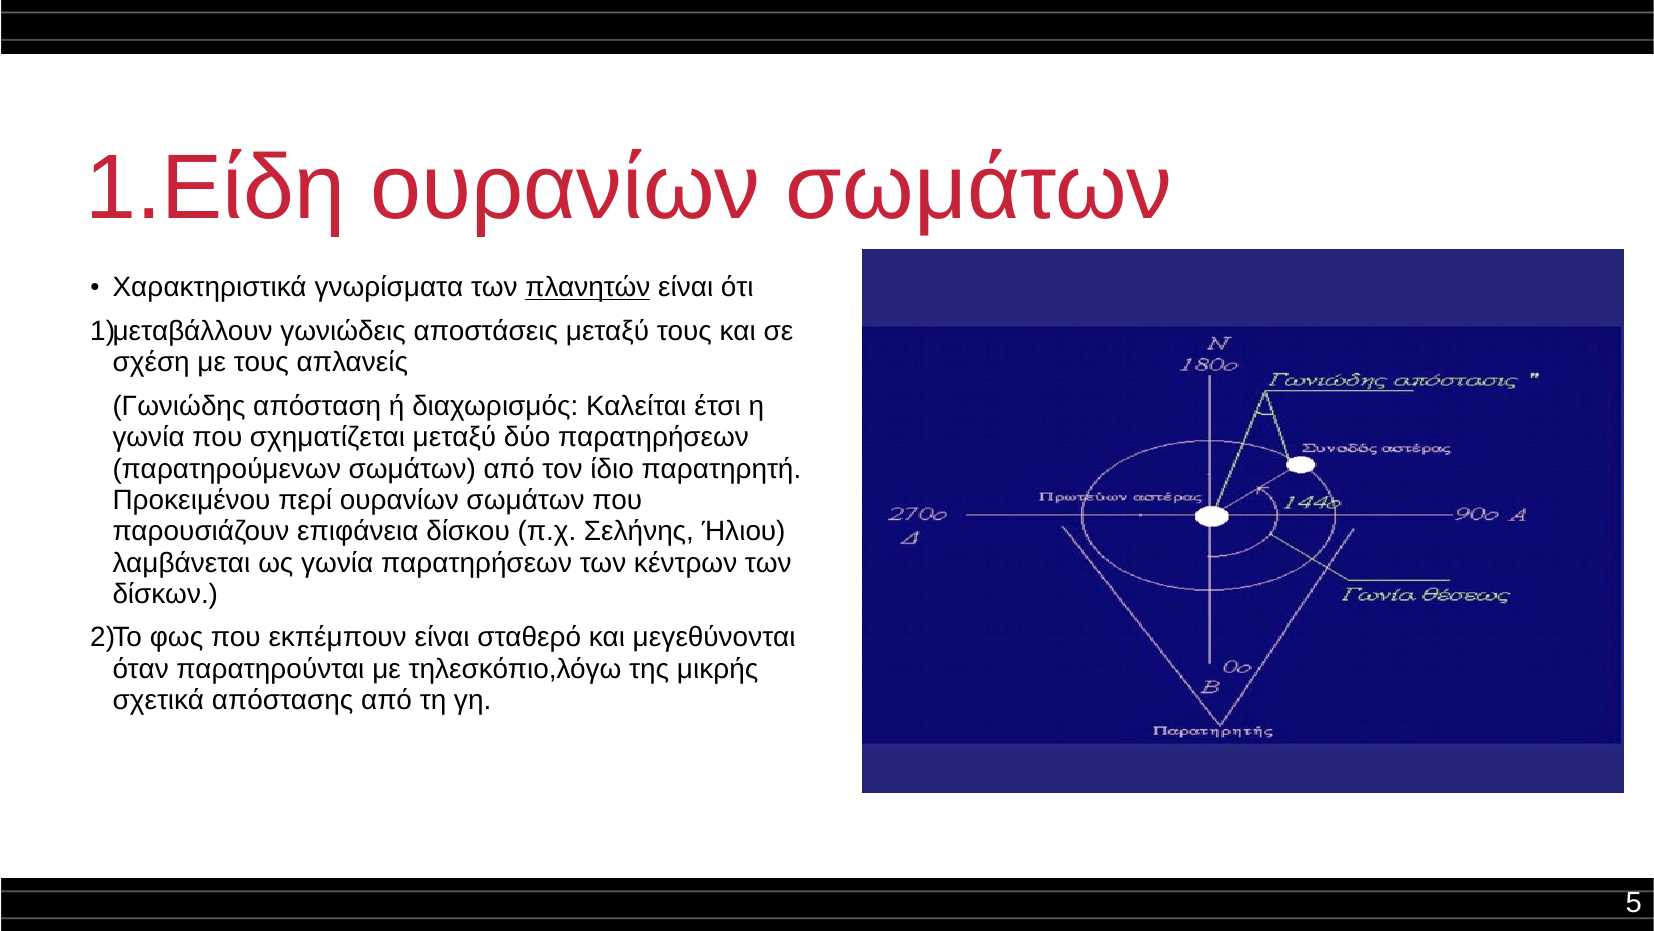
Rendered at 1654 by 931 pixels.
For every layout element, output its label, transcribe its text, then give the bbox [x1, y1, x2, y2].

picture [1, 878, 1654, 931]
title 1.Είδη ουρανίων σωμάτων [85, 108, 1574, 265]
picture [1, 0, 1654, 54]
picture [862, 249, 1624, 793]
list Χαρακτηριστικά γνωρίσματα των πλανητών είναι ότι μεταβάλλουν γωνιώδεις αποστάσεις μεταξύ τους και σε σχέση με τους απλανείς (Γωνιώδης απόσταση ή διαχωρισμός: Καλείται έτσι η γωνία που σχηματίζεται μεταξύ δύο παρατηρήσεων (παρατηρούμενων σωμάτων) από τον ίδιο παρατηρητή. Προκειμένου περί ουρανίων σωμάτων που παρουσιάζουν επιφάνεια δίσκου (π.χ. Σελήνης, Ήλιου) λαμβάνεται ως γωνία παρατηρήσεων των κέντρων των δίσκων.) Το φως που εκπέμπουν είναι σταθερό και μεγεθύνονται όταν παρατηρούνται με τηλεσκόπιο,λόγω της μικρής σχετικά απόστασης από τη γη. [82, 271, 809, 758]
